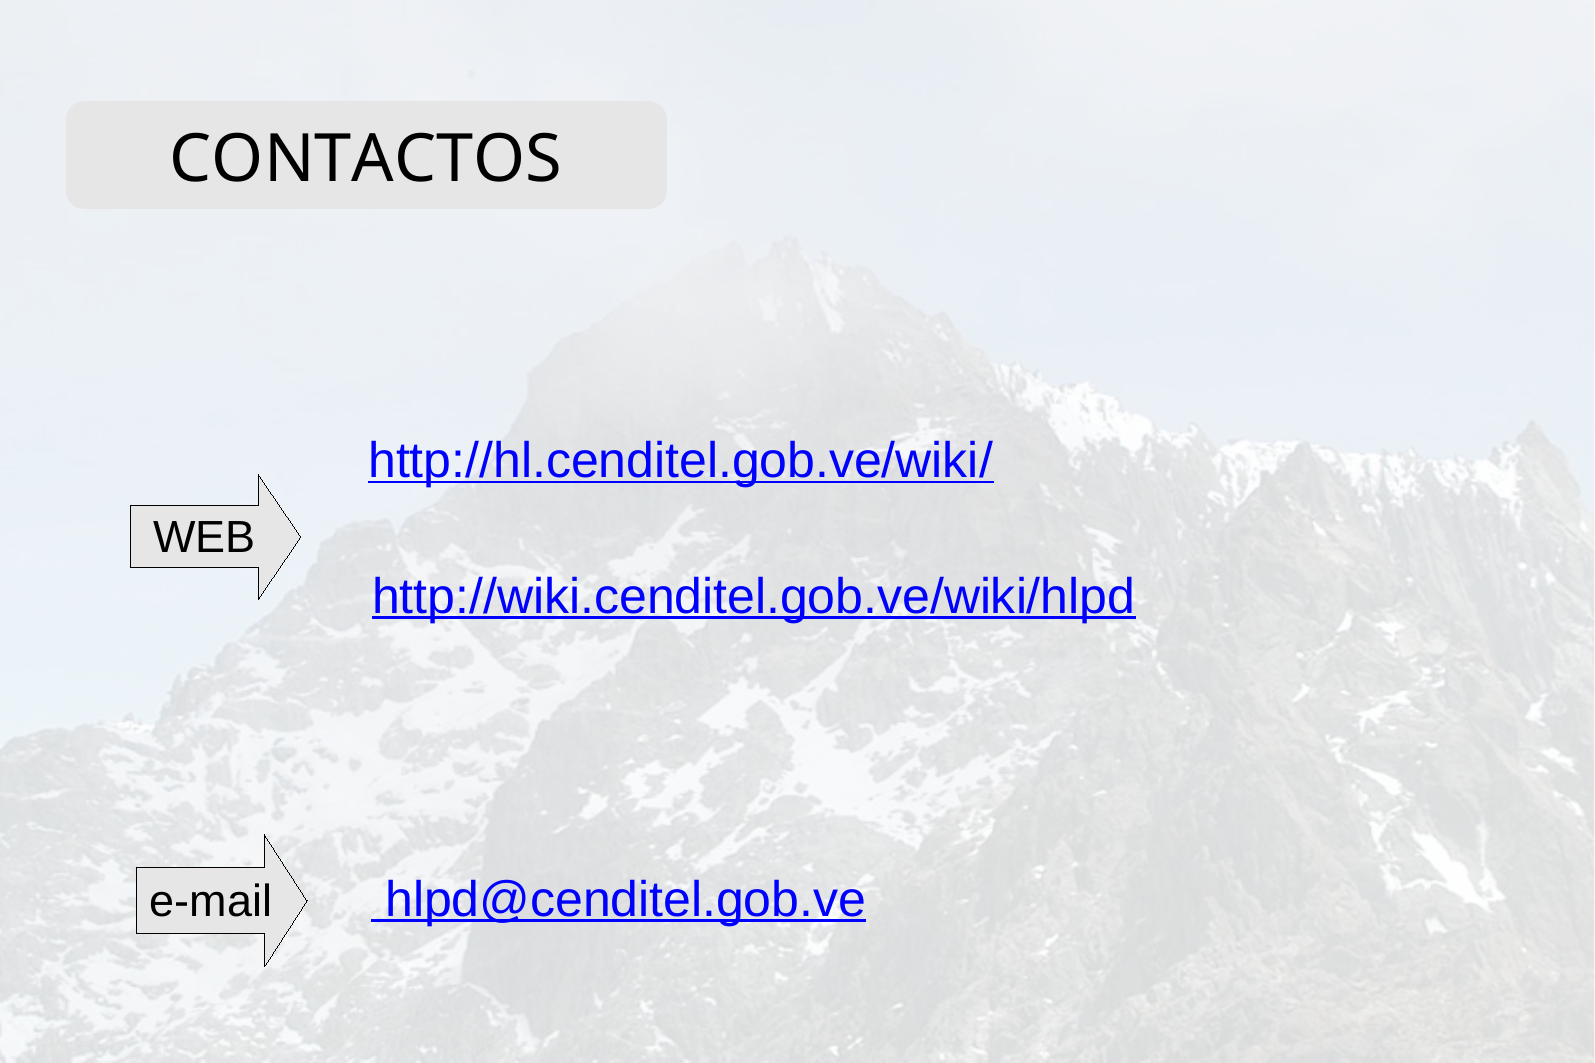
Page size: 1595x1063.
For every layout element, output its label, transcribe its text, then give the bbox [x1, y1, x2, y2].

text_box http://wiki.cenditel.gob.ve/wiki/hlpd [357, 560, 1196, 638]
text_box WEB [130, 474, 301, 600]
text_box http://hl.cenditel.gob.ve/wiki/ [353, 425, 1069, 503]
text_box e-mail [136, 834, 308, 967]
text_box CONTACTOS [65, 101, 667, 209]
text_box hlpd@cenditel.gob.ve [356, 819, 896, 995]
